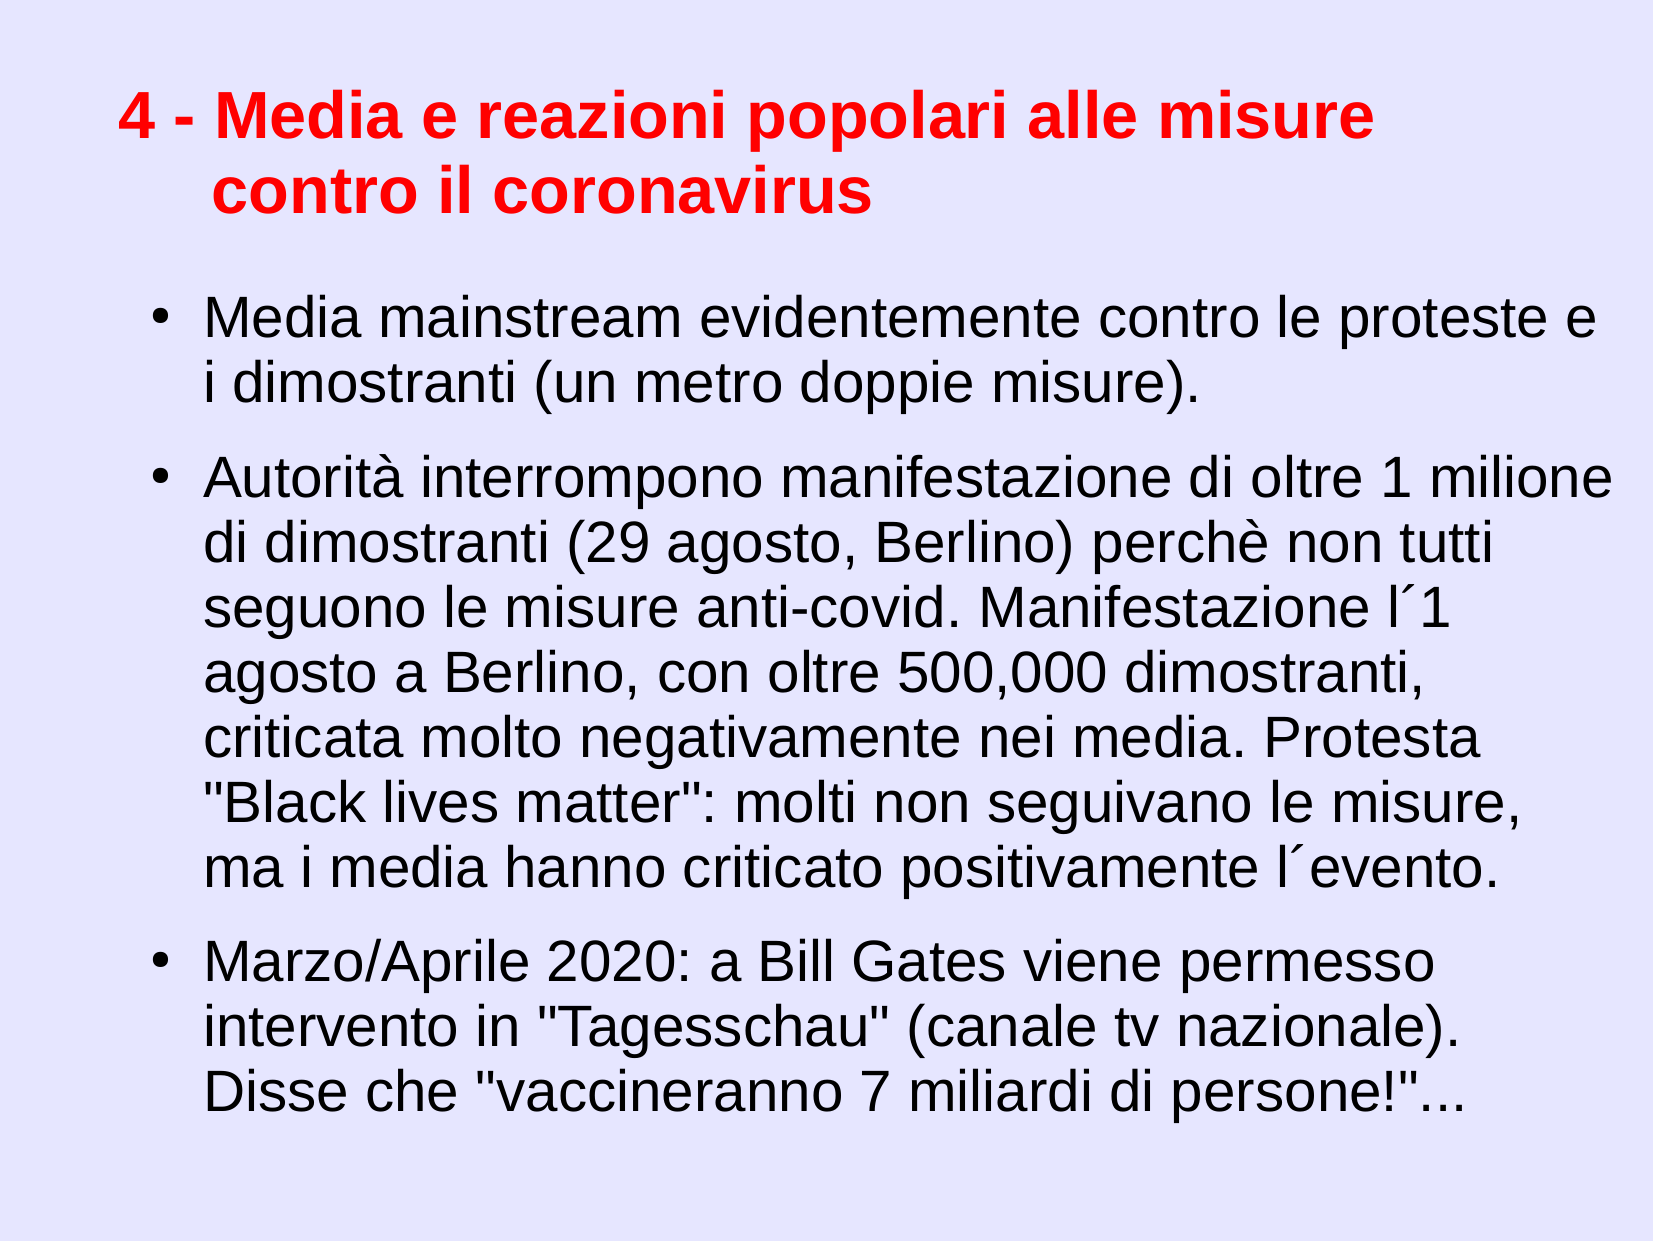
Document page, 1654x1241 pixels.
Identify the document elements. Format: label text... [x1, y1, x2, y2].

title 4 - Media e reazioni popolari alle misure contro il coronavirus [82, 49, 1571, 257]
list Media mainstream evidentemente contro le proteste e i dimostranti (un metro doppie misure). Autorità interrompono manifestazione di oltre 1 milione di dimostranti (29 agosto, Berlino) perchè non tutti seguono le misure anti-covid. Manifestazione l´1 agosto a Berlino, con oltre 500,000 dimostranti, criticata molto negativamente nei media. Protesta "Black lives matter": molti non seguivano le misure, ma i media hanno criticato positivamente l´evento. Marzo/Aprile 2020: a Bill Gates viene permesso intervento in "Tagesschau" (canale tv nazionale). Disse che "vaccineranno 7 miliardi di persone!"... [132, 285, 1621, 1122]
